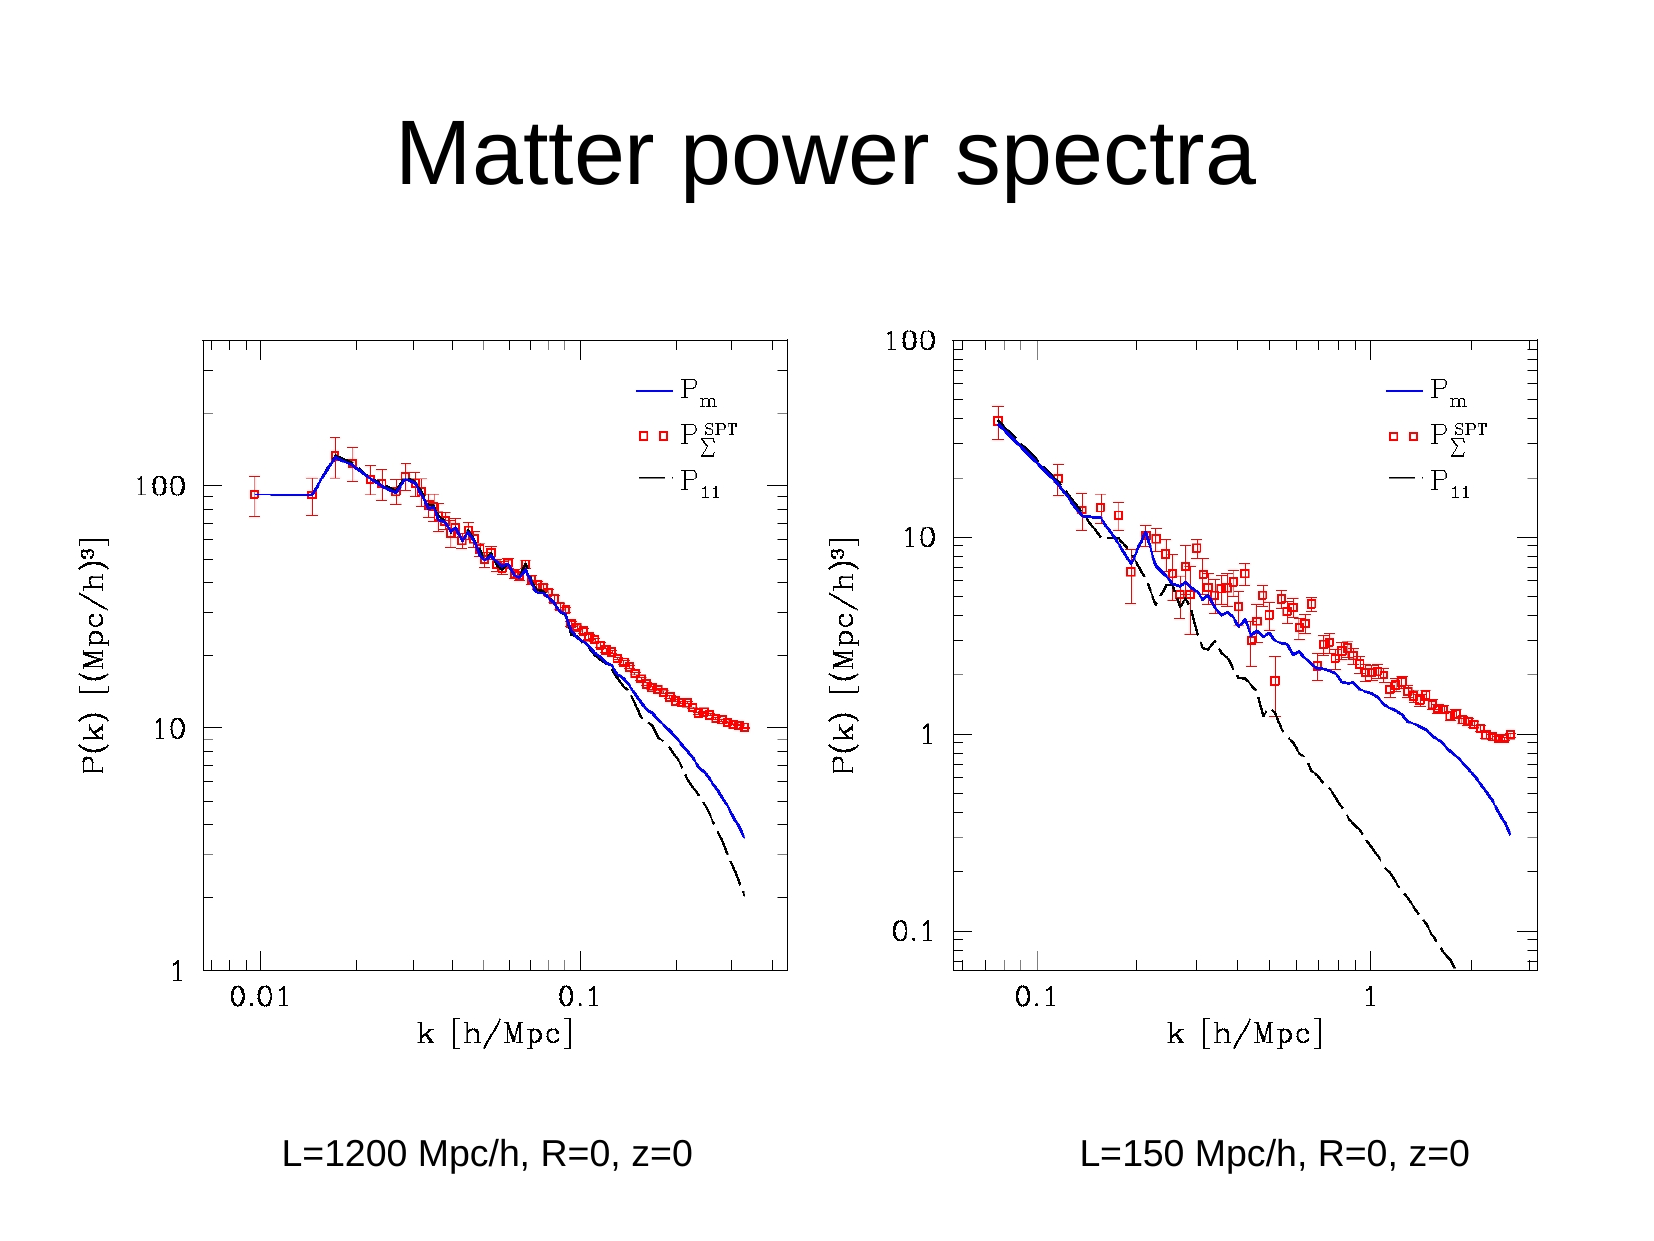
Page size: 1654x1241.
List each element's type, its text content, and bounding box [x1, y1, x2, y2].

title Matter power spectra [82, 56, 1571, 250]
text_box L=150 Mpc/h, R=0, z=0 [937, 1125, 1613, 1182]
picture [75, 299, 1576, 1051]
text_box L=1200 Mpc/h, R=0, z=0 [150, 1125, 826, 1182]
